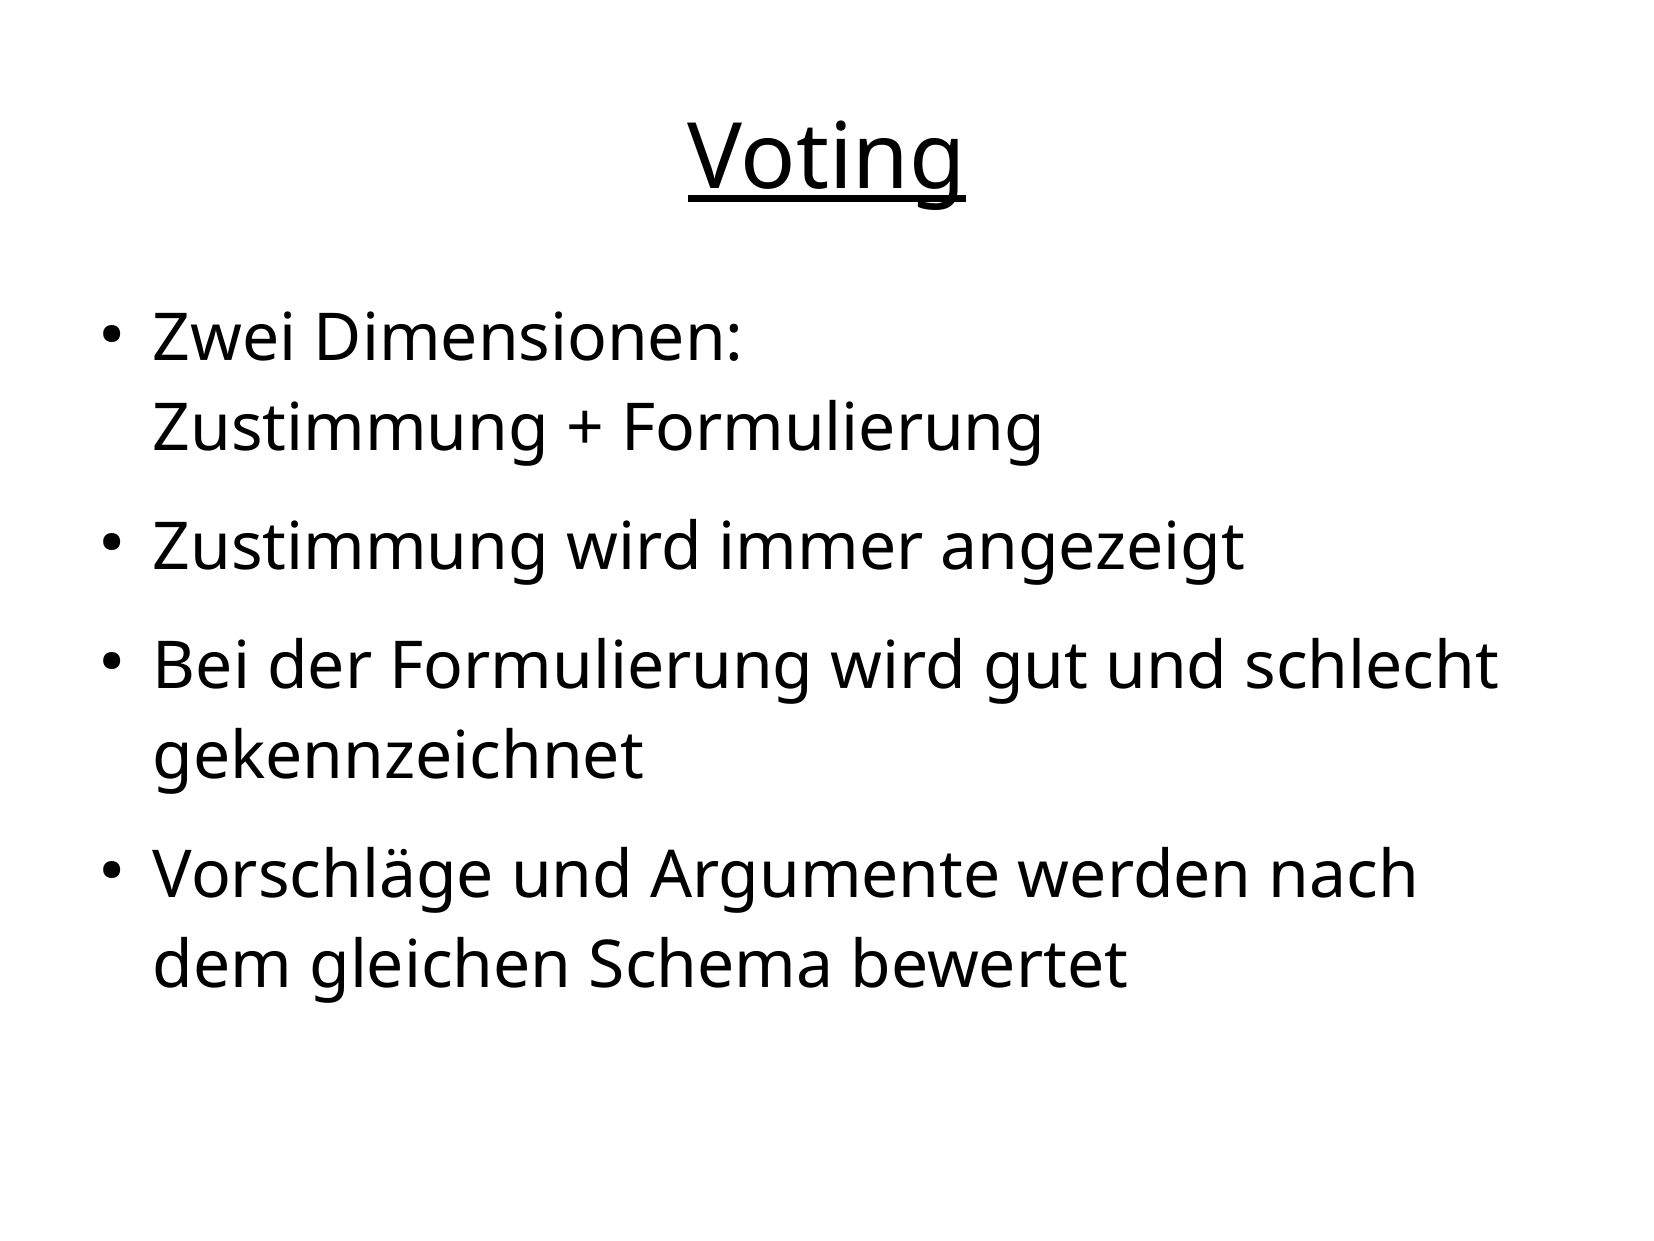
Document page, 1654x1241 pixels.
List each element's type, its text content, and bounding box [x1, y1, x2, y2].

title Voting [82, 49, 1571, 257]
list Zwei Dimensionen: Zustimmung + Formulierung Zustimmung wird immer angezeigt Bei der Formulierung wird gut und schlecht gekennzeichnet Vorschläge und Argumente werden nach dem gleichen Schema bewertet [82, 290, 1538, 1010]
